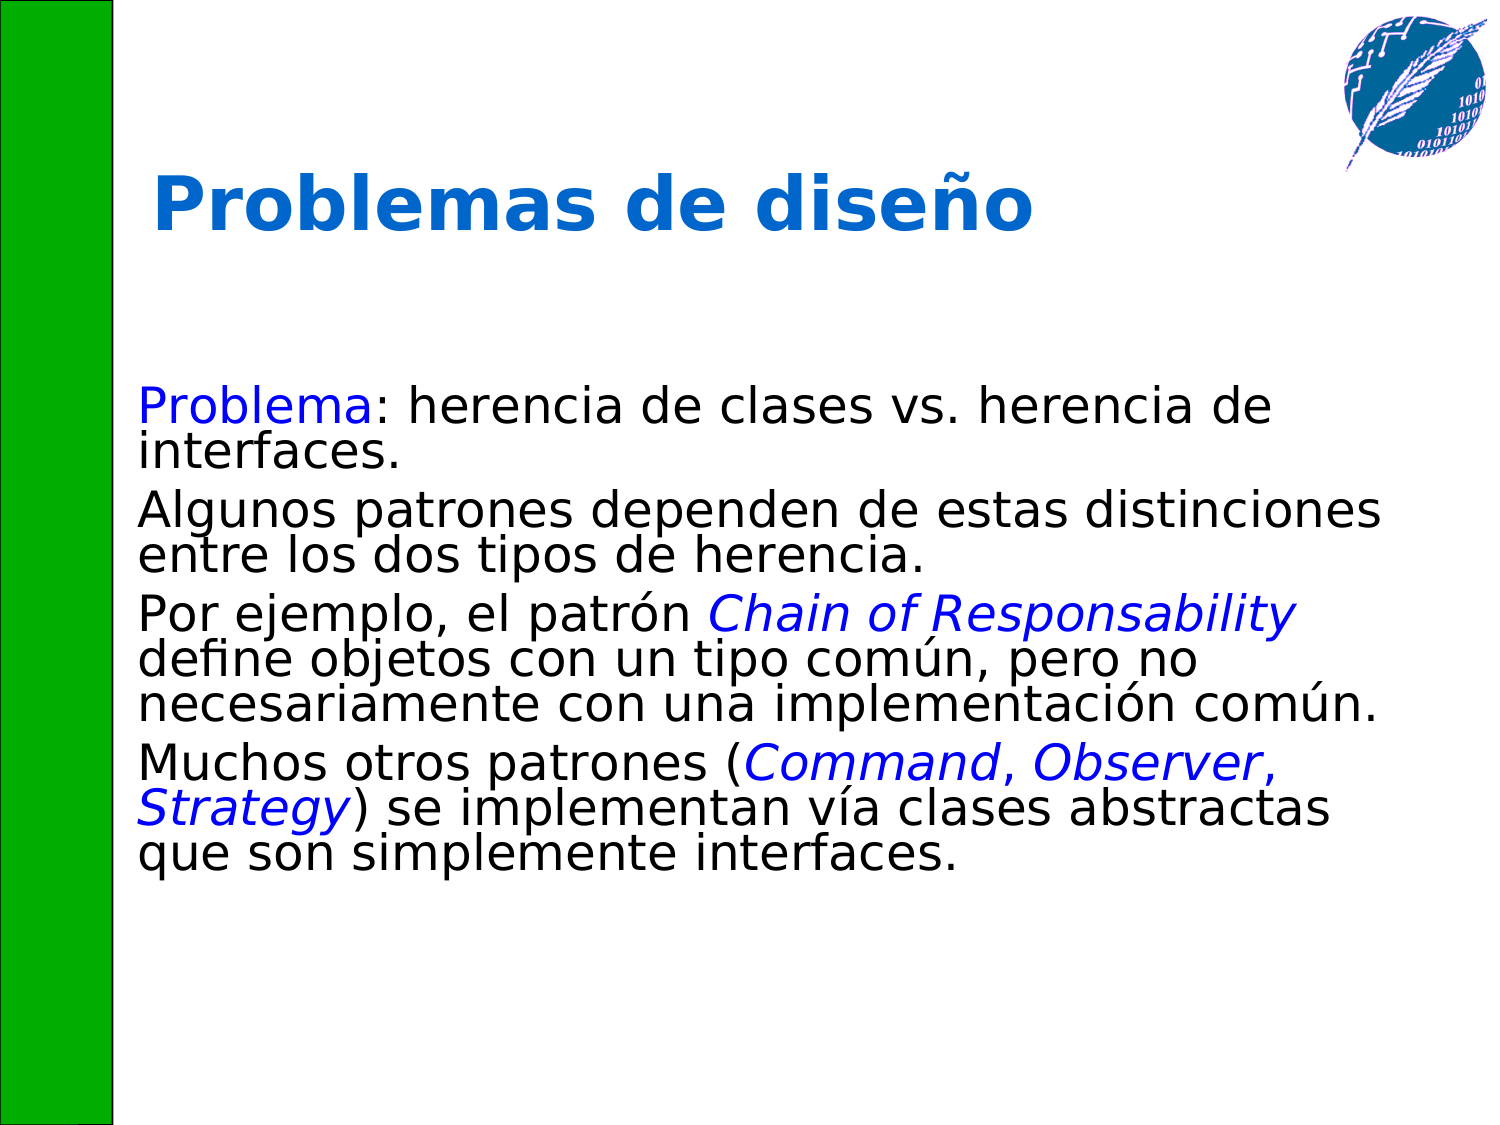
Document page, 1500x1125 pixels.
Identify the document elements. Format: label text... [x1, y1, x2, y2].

picture [1341, 15, 1488, 172]
picture [1417, 140, 1425, 149]
list Problema: herencia de clases vs. herencia de interfaces. Algunos patrones dependen de estas distinciones entre los dos tipos de herencia. Por ejemplo, el patrón Chain of Responsability define objetos con un tipo común, pero no necesariamente con una implementación común. Muchos otros patrones (Command, Observer, Strategy) se implementan vía clases abstractas que son simplemente interfaces. [137, 387, 1397, 1042]
title Problemas de diseño [136, 118, 1411, 307]
